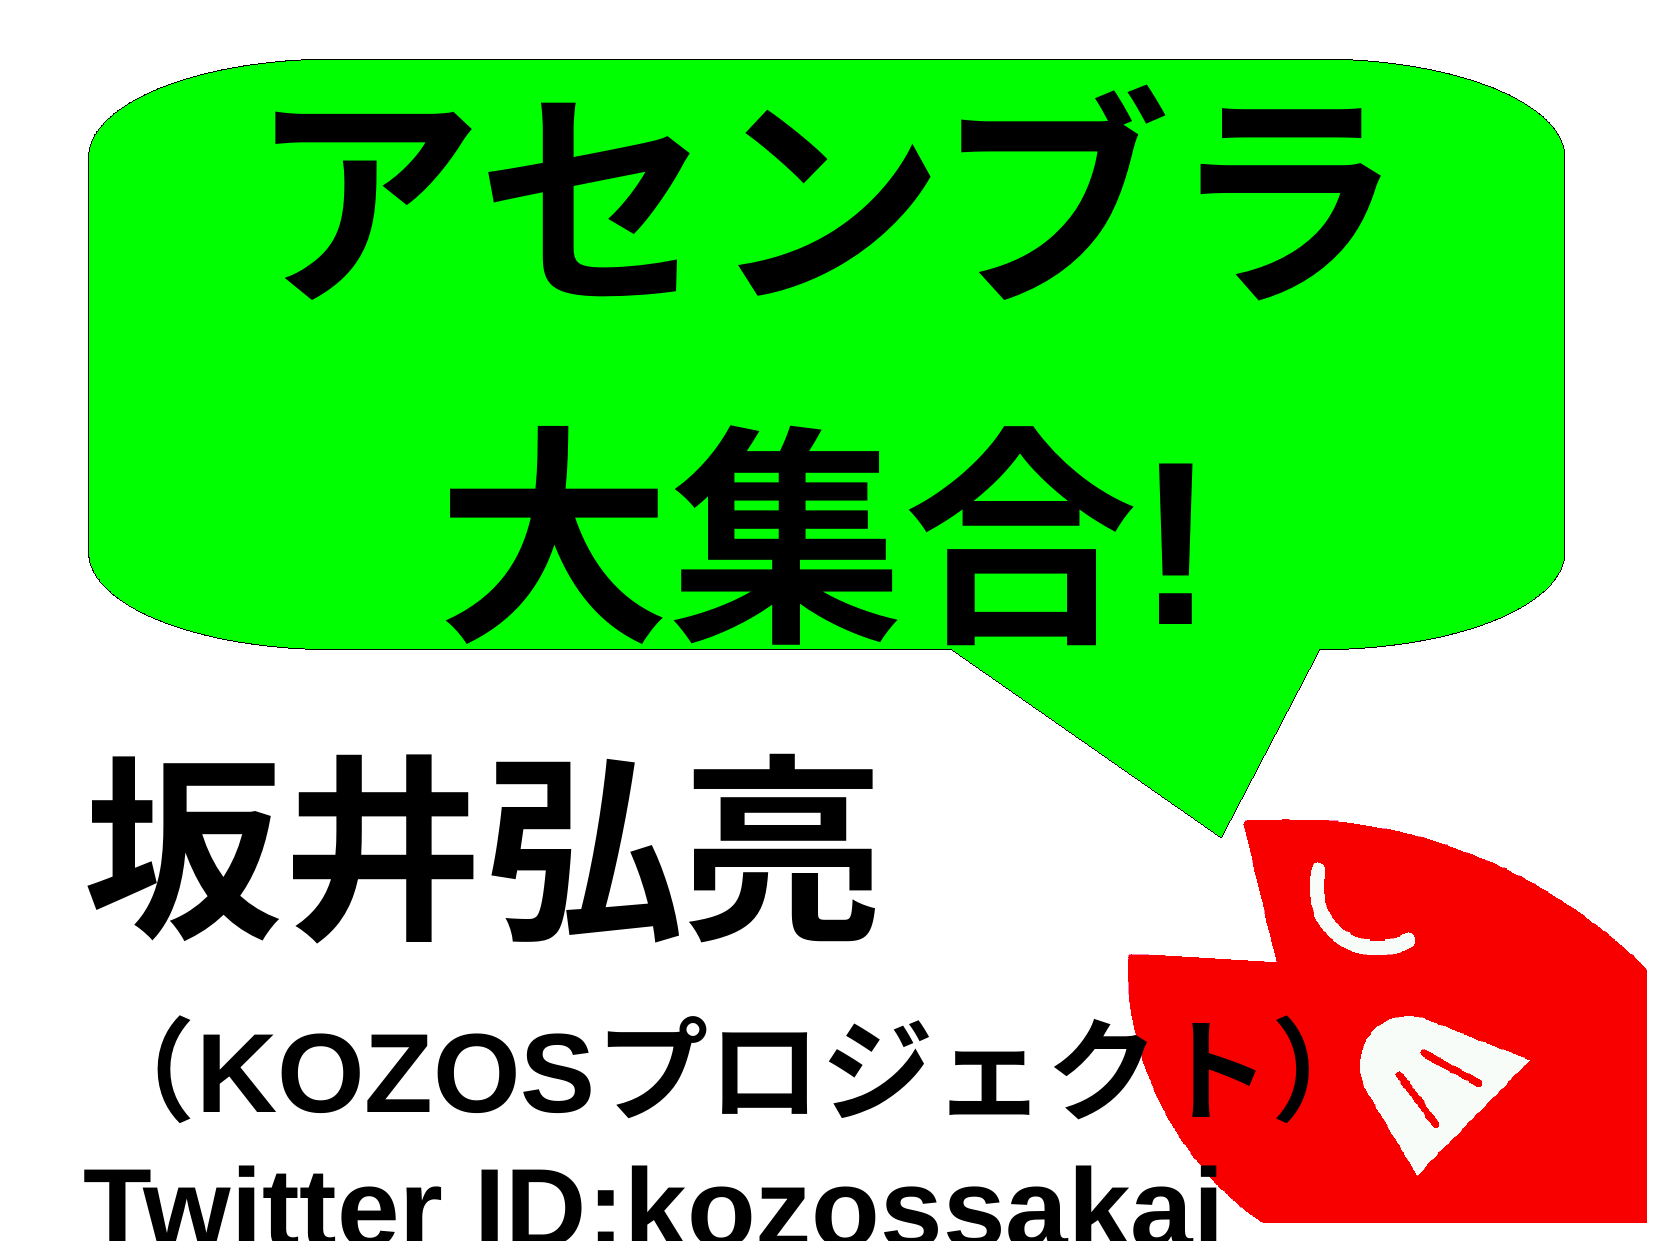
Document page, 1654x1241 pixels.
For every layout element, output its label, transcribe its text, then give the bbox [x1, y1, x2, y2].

picture [1092, 797, 1647, 1223]
text_box 坂井弘亮 （KOZOSプロジェクト） Twitter ID:kozossakai [68, 685, 1241, 1167]
picture [1152, 1219, 1170, 1223]
text_box アセンブラ 大集合! [88, 59, 1565, 797]
